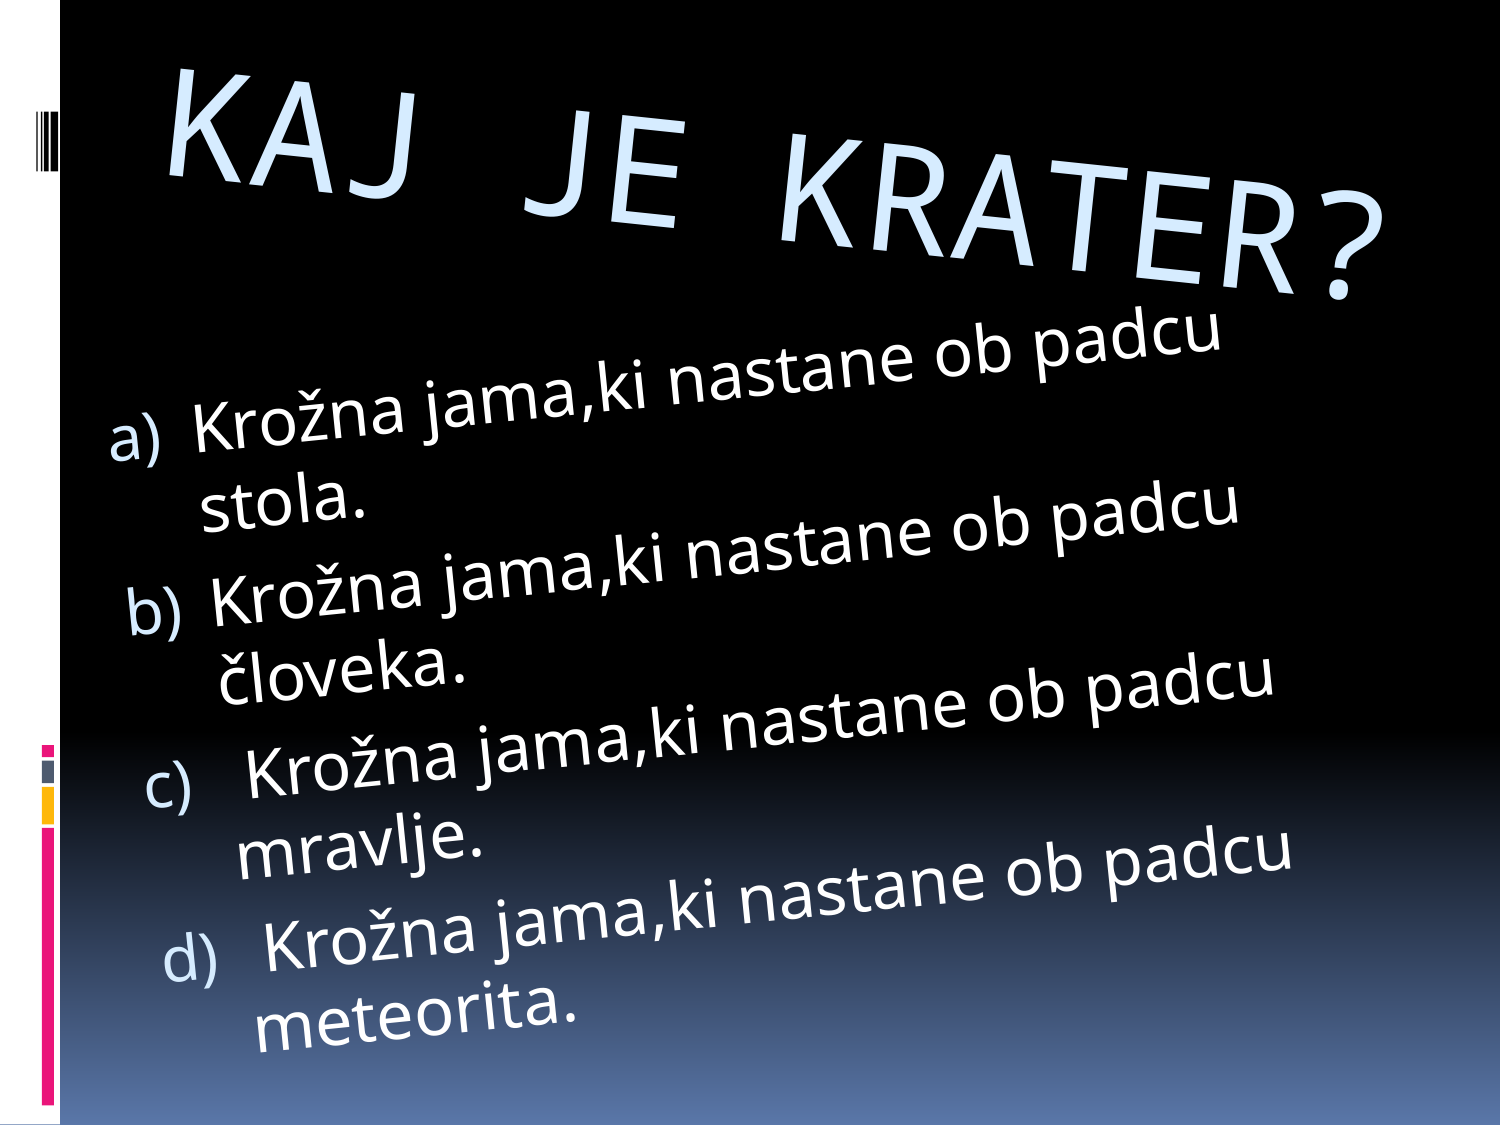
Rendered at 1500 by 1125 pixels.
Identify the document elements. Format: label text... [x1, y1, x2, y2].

list Krožna jama,ki nastane ob padcu stola. Krožna jama,ki nastane ob padcu človeka. Krožna jama,ki nastane ob padcu mravlje. Krožna jama,ki nastane ob padcu meteorita. [75, 256, 1461, 1125]
title KAJ JE KRATER? [145, 17, 1430, 302]
